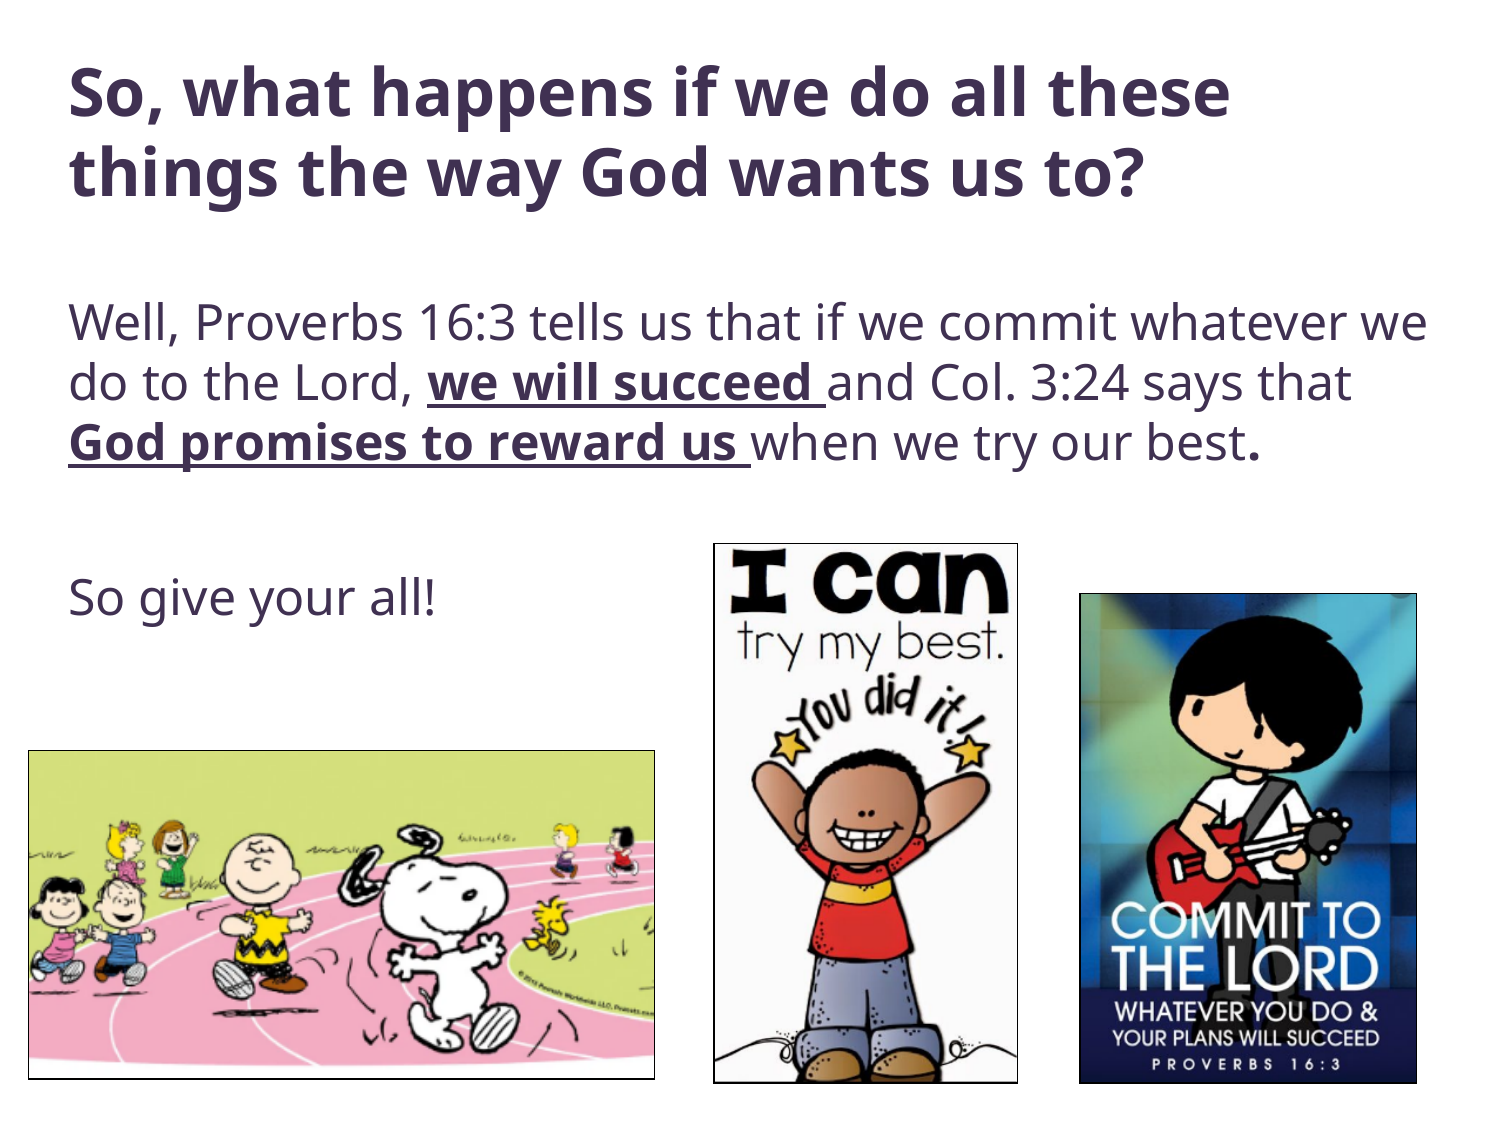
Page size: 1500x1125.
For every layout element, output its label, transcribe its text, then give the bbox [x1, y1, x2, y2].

picture [29, 751, 654, 1079]
picture [714, 544, 1017, 1083]
picture [1080, 594, 1416, 1083]
text_box So, what happens if we do all these things the way God wants us to? Well, Proverbs 16:3 tells us that if we commit whatever we do to the Lord, we will succeed and Col. 3:24 says that God promises to reward us when we try our best. So give your all! [53, 42, 1447, 639]
